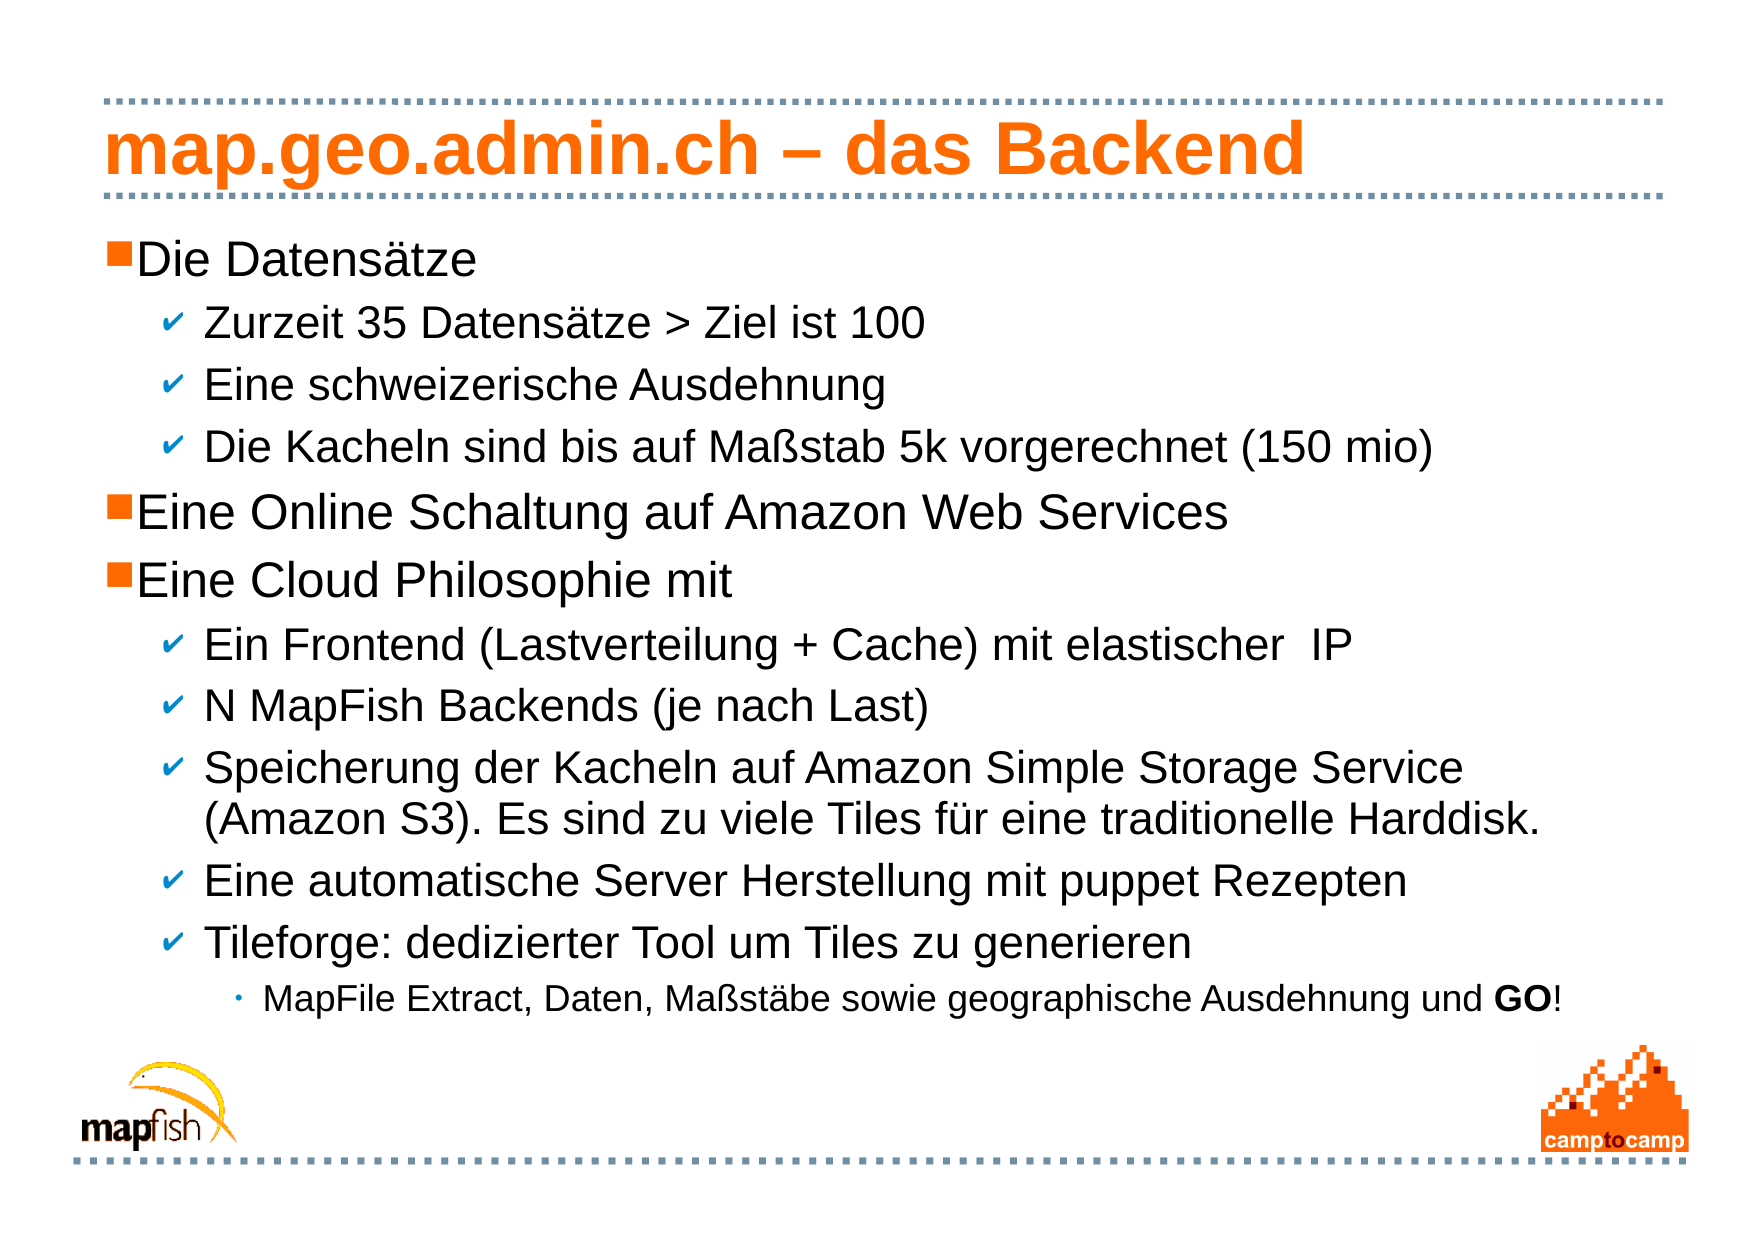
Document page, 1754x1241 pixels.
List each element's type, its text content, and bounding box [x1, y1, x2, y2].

title map.geo.admin.ch – das Backend [103, 104, 1660, 193]
picture [82, 1062, 237, 1151]
picture [1541, 1045, 1689, 1152]
list Die Datensätze Zurzeit 35 Datensätze > Ziel ist 100 Eine schweizerische Ausdehnung Die Kacheln sind bis auf Maßstab 5k vorgerechnet (150 mio) Eine Online Schaltung auf Amazon Web Services Eine Cloud Philosophie mit Ein Frontend (Lastverteilung + Cache) mit elastischer IP N MapFish Backends (je nach Last) Speicherung der Kacheln auf Amazon Simple Storage Service (Amazon S3). Es sind zu viele Tiles für eine traditionelle Harddisk. Eine automatische Server Herstellung mit puppet Rezepten Tileforge: dedizierter Tool um Tiles zu generieren MapFile Extract, Daten, Maßstäbe sowie geographische Ausdehnung und GO! [103, 231, 1660, 1044]
